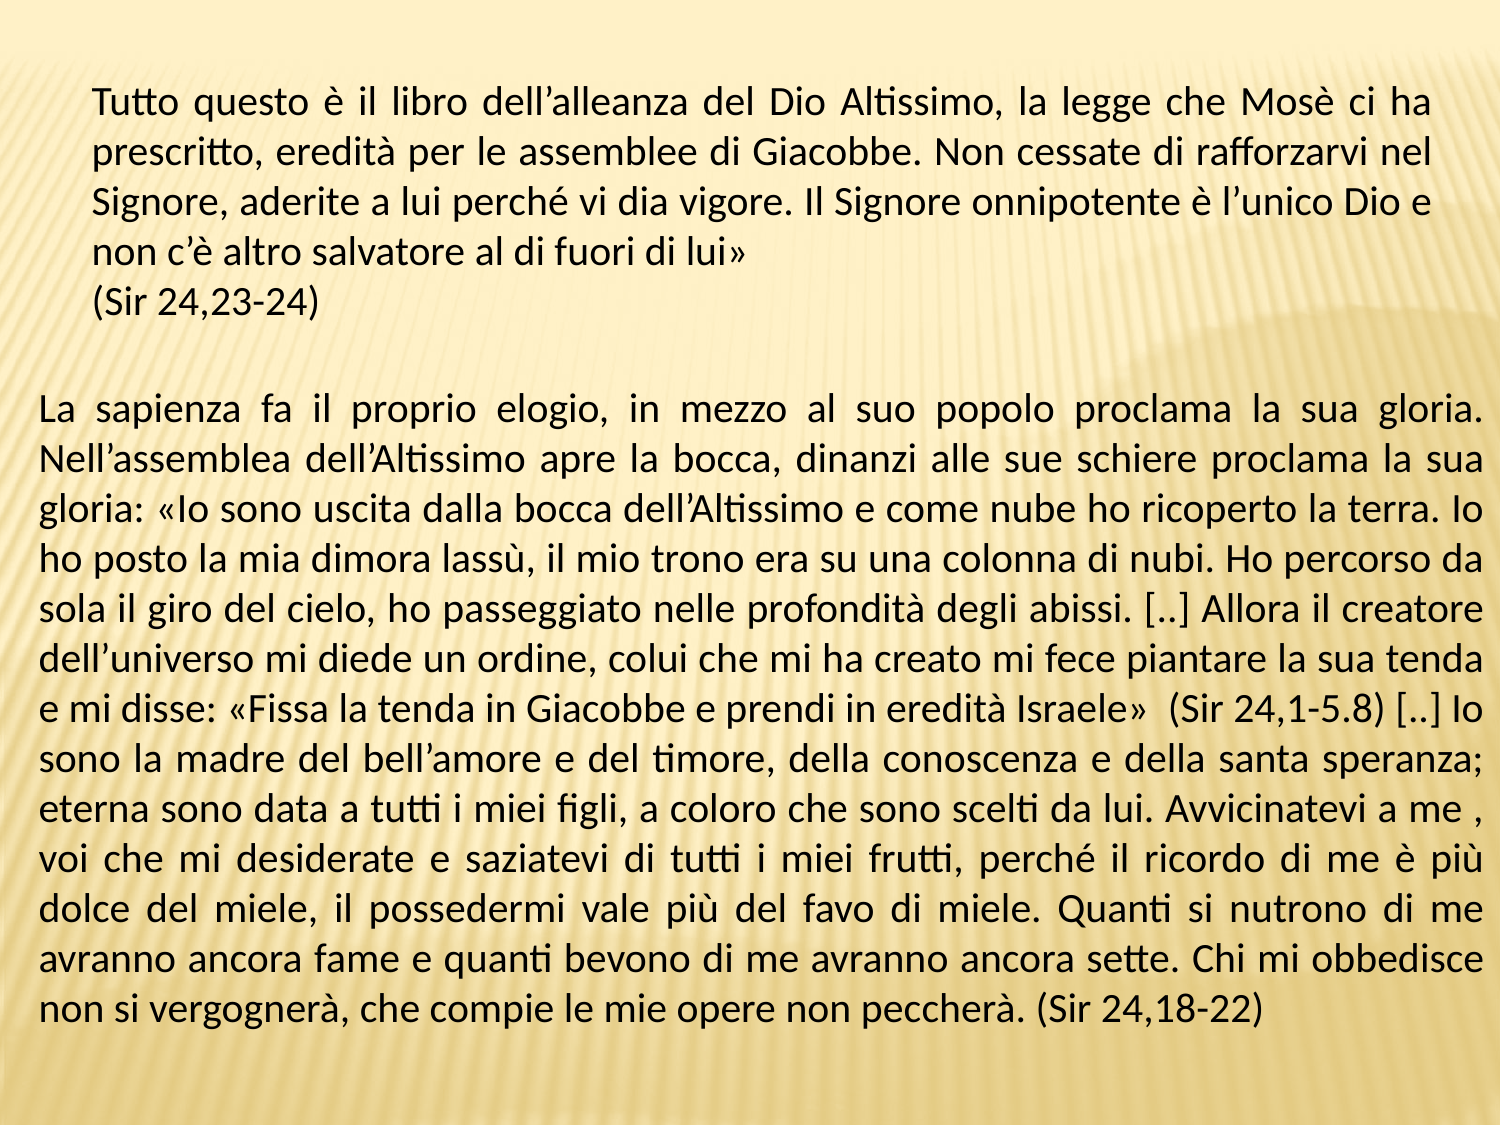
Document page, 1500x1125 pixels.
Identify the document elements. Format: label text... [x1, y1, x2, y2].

text_box Tutto questo è il libro dell’alleanza del Dio Altissimo, la legge che Mosè ci ha prescritto, eredità per le assemblee di Giacobbe. Non cessate di rafforzarvi nel Signore, aderite a lui perché vi dia vigore. Il Signore onnipotente è l’unico Dio e non c’è altro salvatore al di fuori di lui» (Sir 24,23-24) [76, 66, 1471, 334]
text_box La sapienza fa il proprio elogio, in mezzo al suo popolo proclama la sua gloria. Nell’assemblea dell’Altissimo apre la bocca, dinanzi alle sue schiere proclama la sua gloria: «Io sono uscita dalla bocca dell’Altissimo e come nube ho ricoperto la terra. Io ho posto la mia dimora lassù, il mio trono era su una colonna di nubi. Ho percorso da sola il giro del cielo, ho passeggiato nelle profondità degli abissi. [..] Allora il creatore dell’universo mi diede un ordine, colui che mi ha creato mi fece piantare la sua tenda e mi disse: «Fissa la tenda in Giacobbe e prendi in eredità Israele» (Sir 24,1-5.8) [..] Io sono la madre del bell’amore e del timore, della conoscenza e della santa speranza; eterna sono data a tutti i miei figli, a coloro che sono scelti da lui. Avvicinatevi a me , voi che mi desiderate e saziatevi di tutti i miei frutti, perché il ricordo di me è più dolce del miele, il possedermi vale più del favo di miele. Quanti si nutrono di me avranno ancora fame e quanti bevono di me avranno ancora sette. Chi mi obbedisce non si vergognerà, che compie le mie opere non peccherà. (Sir 24,18-22) [23, 373, 1500, 1046]
